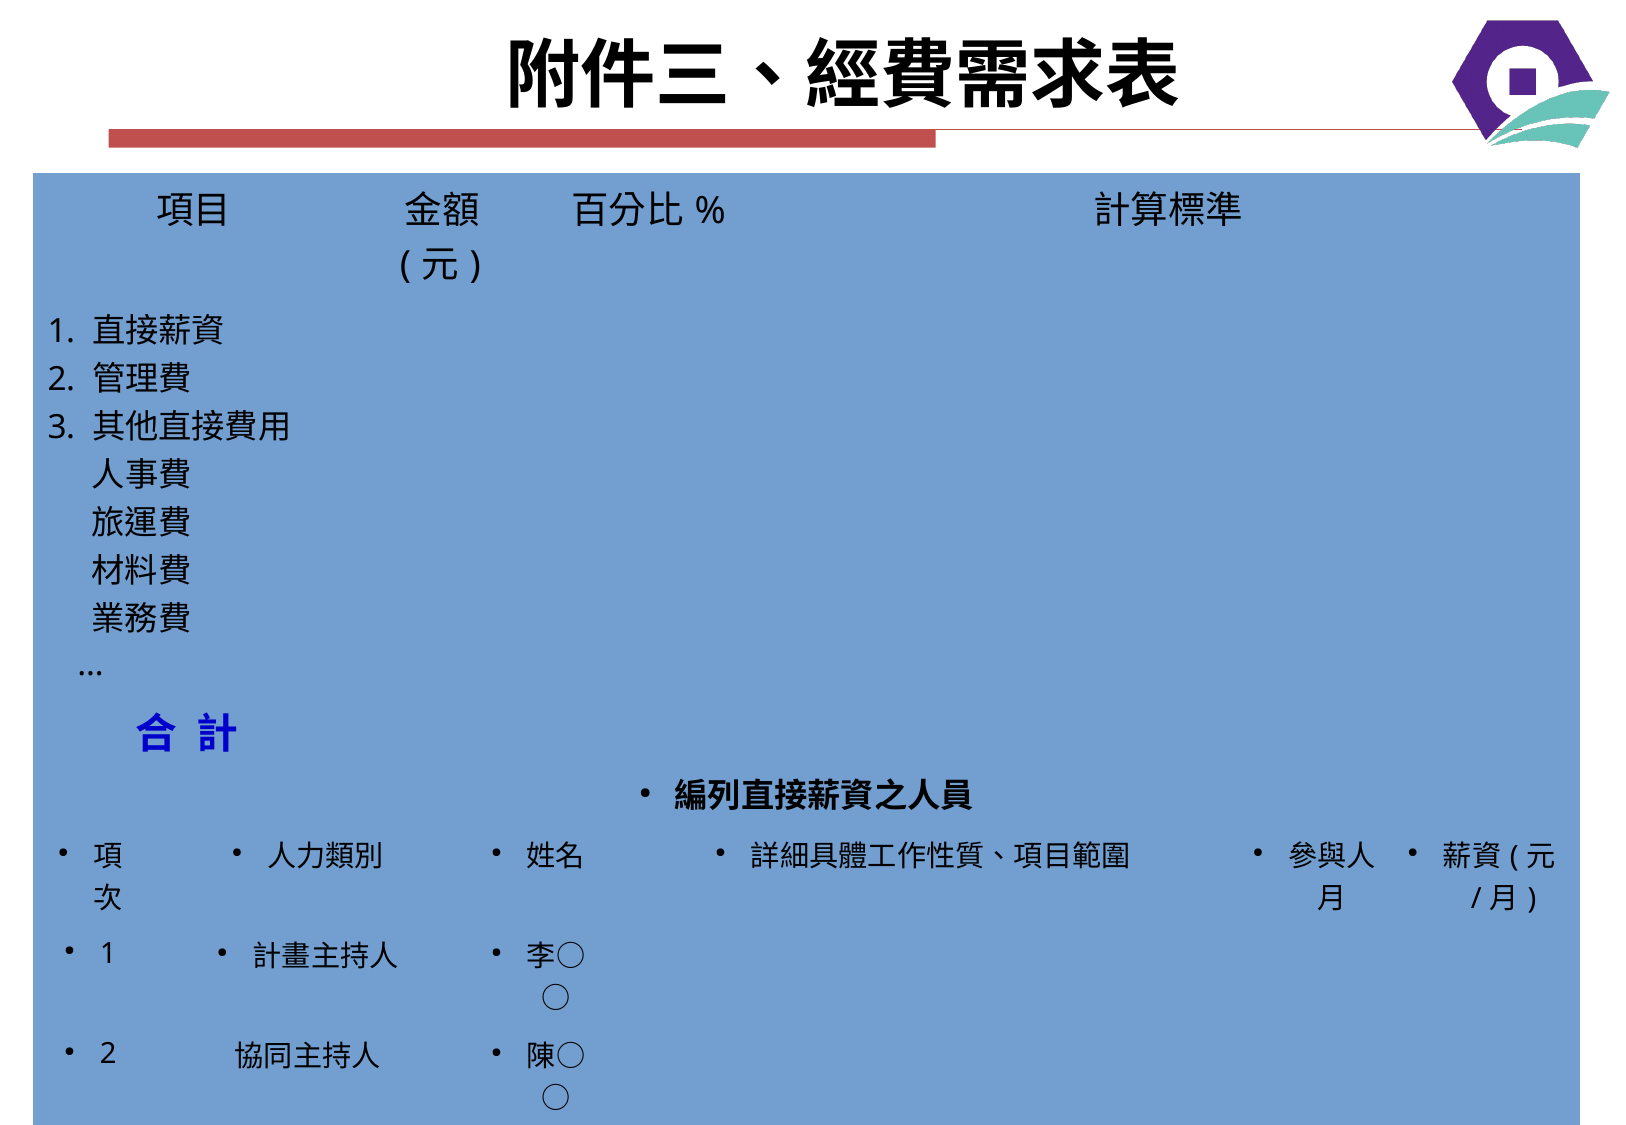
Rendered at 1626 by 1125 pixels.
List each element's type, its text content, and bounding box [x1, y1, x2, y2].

table_cell 協同主持人 [148, 1025, 468, 1125]
table_cell 2 [33, 1025, 148, 1125]
table_header 編列直接薪資之人員 [33, 762, 1580, 825]
table_cell 陳○○ [468, 1025, 609, 1125]
table_cell 合 計 [33, 692, 340, 762]
table_cell 計畫主持人 [148, 925, 468, 1025]
table_cell [1238, 925, 1391, 1025]
table_cell [541, 692, 742, 762]
table_cell [742, 692, 1580, 762]
table_cell [340, 296, 541, 692]
table_cell [609, 925, 1238, 1025]
table_header 項目 [33, 173, 340, 296]
table_cell [340, 692, 541, 762]
text_box 附件三、經費需求表 [0, 18, 1625, 125]
table_header 百分比% [541, 173, 742, 296]
table_cell [1238, 1025, 1391, 1125]
table_cell 姓名 [468, 825, 609, 925]
table_cell 李○○ [468, 925, 609, 1025]
table_cell [1391, 1025, 1580, 1125]
table_cell 人力類別 [148, 825, 468, 925]
table_cell [609, 1025, 1238, 1125]
table_header 計算標準 [742, 173, 1580, 296]
table_header 金額(元) [340, 173, 541, 296]
table_cell 參與人月 [1238, 825, 1391, 925]
table_cell [742, 296, 1580, 692]
table_cell 1 [33, 925, 148, 1025]
table_cell [1391, 925, 1580, 1025]
table_cell [541, 296, 742, 692]
table_cell 項次 [33, 825, 148, 925]
table_cell 薪資(元/月) [1391, 825, 1580, 925]
table_cell 直接薪資 管理費 其他直接費用 人事費 旅運費 材料費 業務費 … [33, 296, 340, 692]
table_cell 詳細具體工作性質、項目範圍 [609, 825, 1238, 925]
